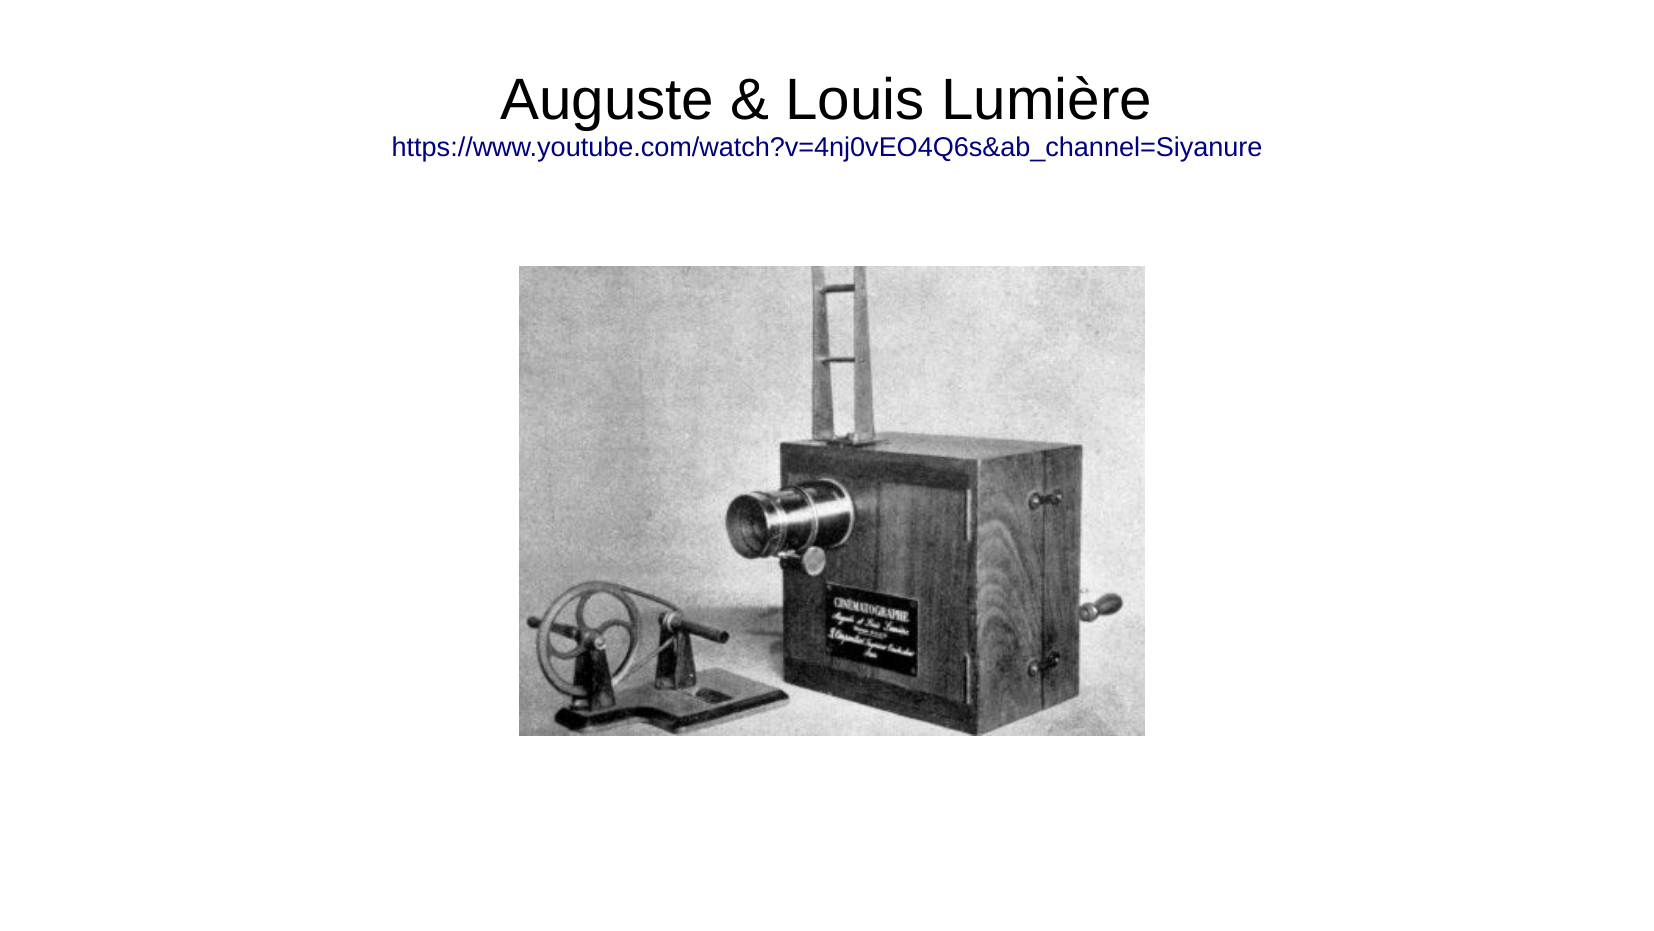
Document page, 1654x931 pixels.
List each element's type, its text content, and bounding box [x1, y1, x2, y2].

title Auguste & Louis Lumière https://www.youtube.com/watch?v=4nj0vEO4Q6s&ab_channel=Siyanure [82, 37, 1571, 193]
picture [519, 266, 1145, 736]
